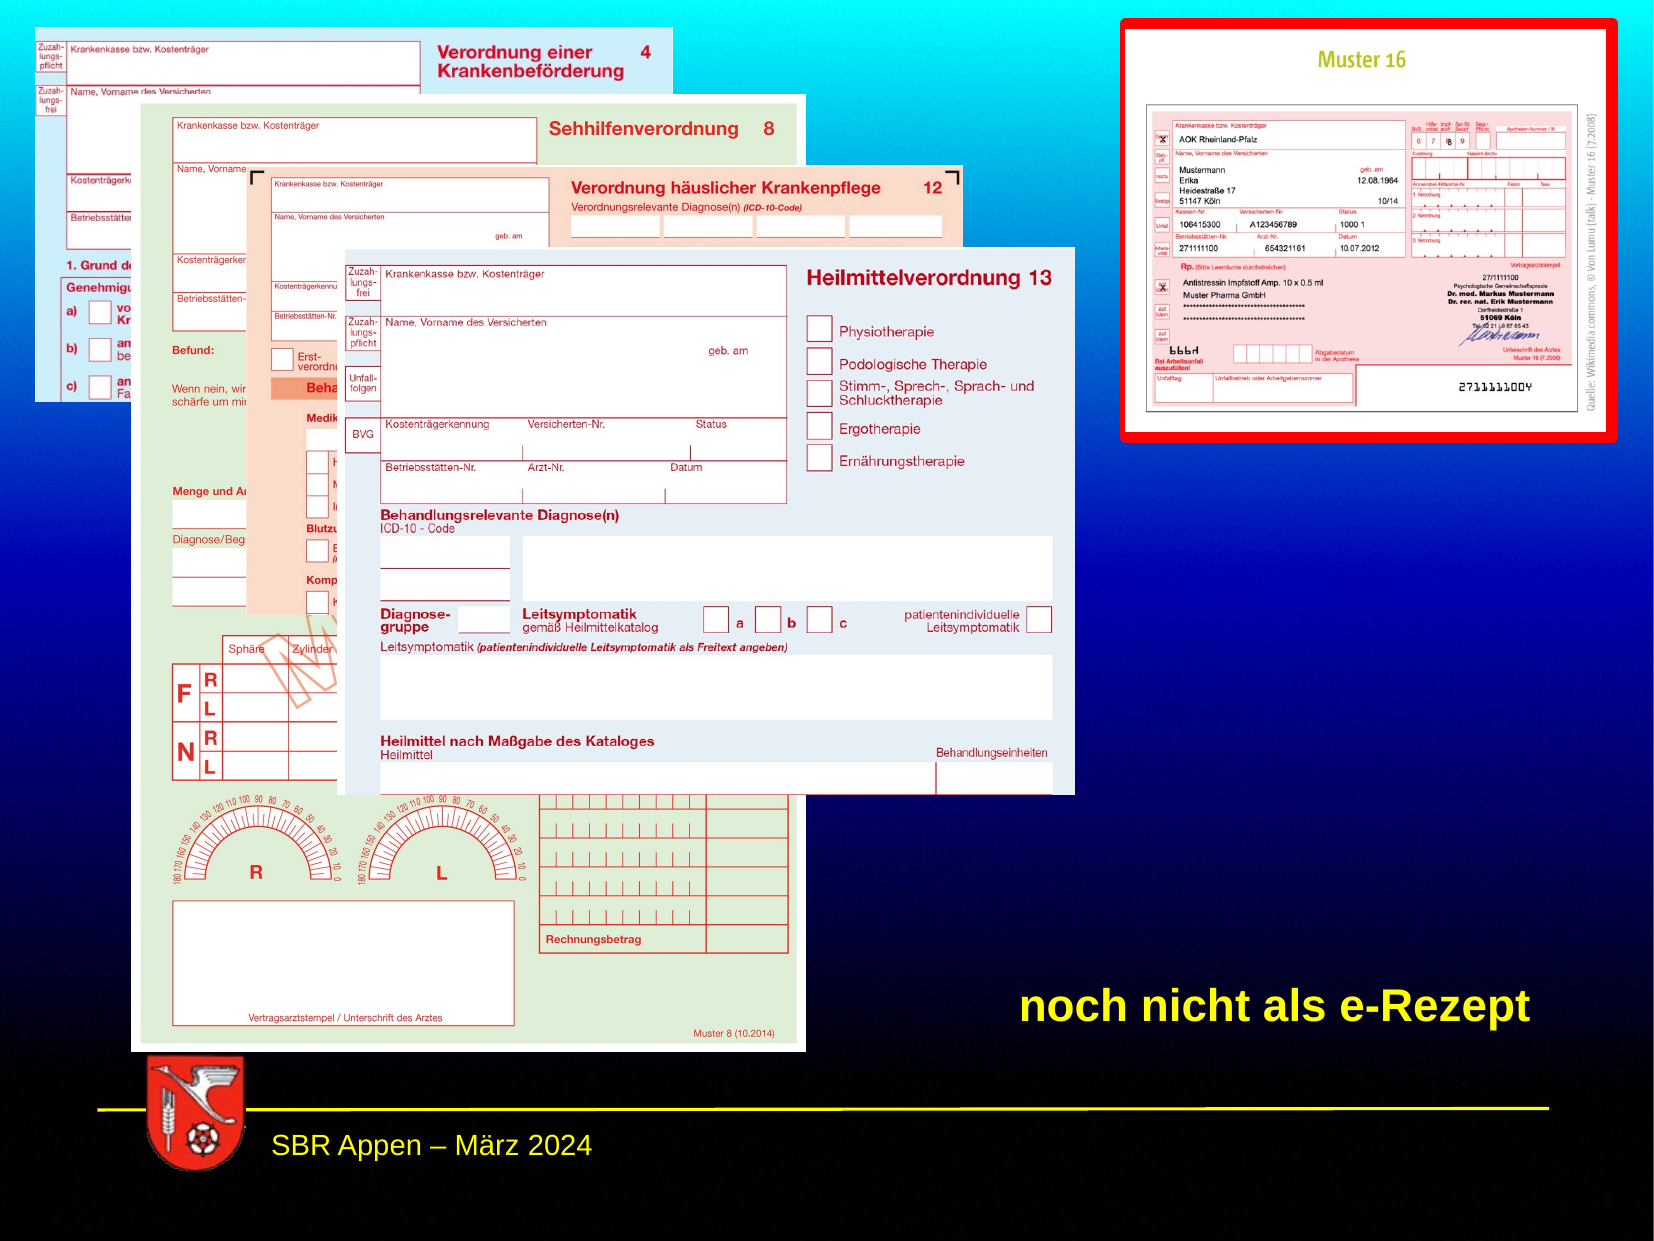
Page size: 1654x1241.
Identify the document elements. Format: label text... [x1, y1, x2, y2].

text_box SBR Appen – März 2024 [256, 1121, 760, 1170]
picture [0, 0, 1654, 1241]
picture [1125, 29, 1606, 432]
text_box noch nicht als e-Rezept [1003, 972, 1546, 1040]
